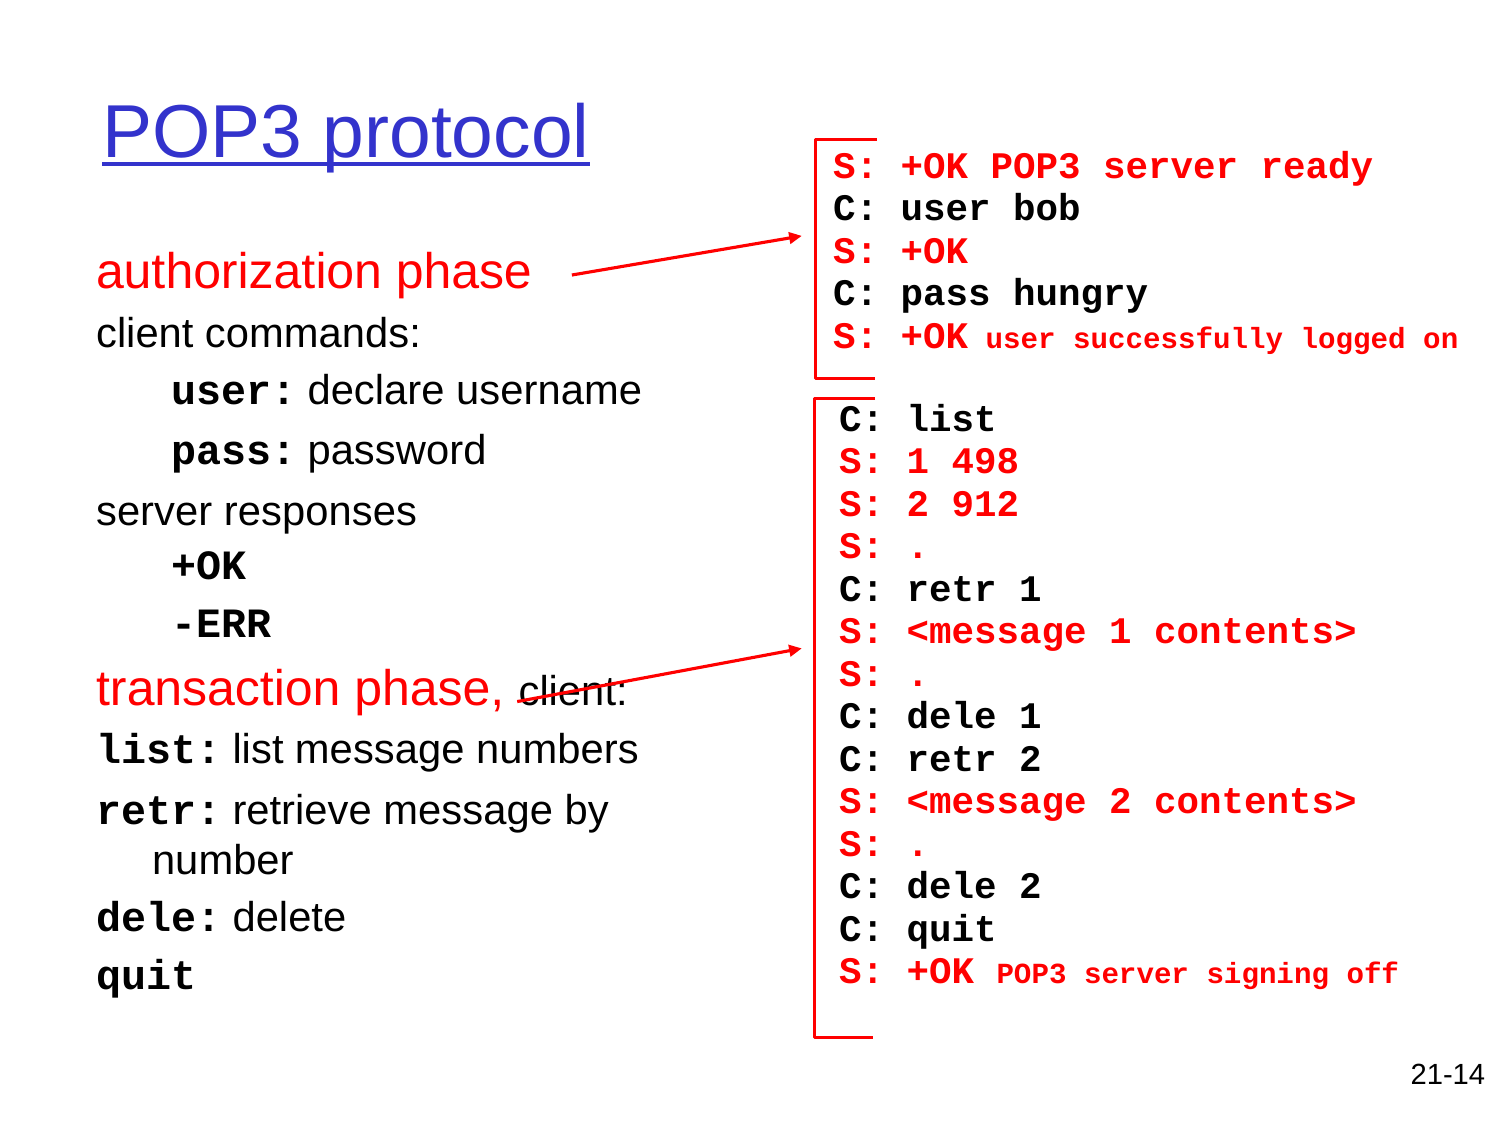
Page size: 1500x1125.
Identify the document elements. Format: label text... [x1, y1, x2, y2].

text_box C: list S: 1 498 S: 2 912 S: . C: retr 1 S: <message 1 contents> S: . C: dele 1 C: retr 2 S: <message 2 contents> S: . C: dele 2 C: quit S: +OK POP3 server signing off [711, 378, 1415, 1003]
list authorization phase client commands: user: declare username pass: password server responses +OK -ERR transaction phase, client: list: list message numbers retr: retrieve message by number dele: delete quit [81, 235, 733, 1010]
text_box S: +OK POP3 server ready C: user bob S: +OK C: pass hungry S: +OK user successfully logged on [818, 96, 1474, 368]
title POP3 protocol [87, 37, 1363, 225]
